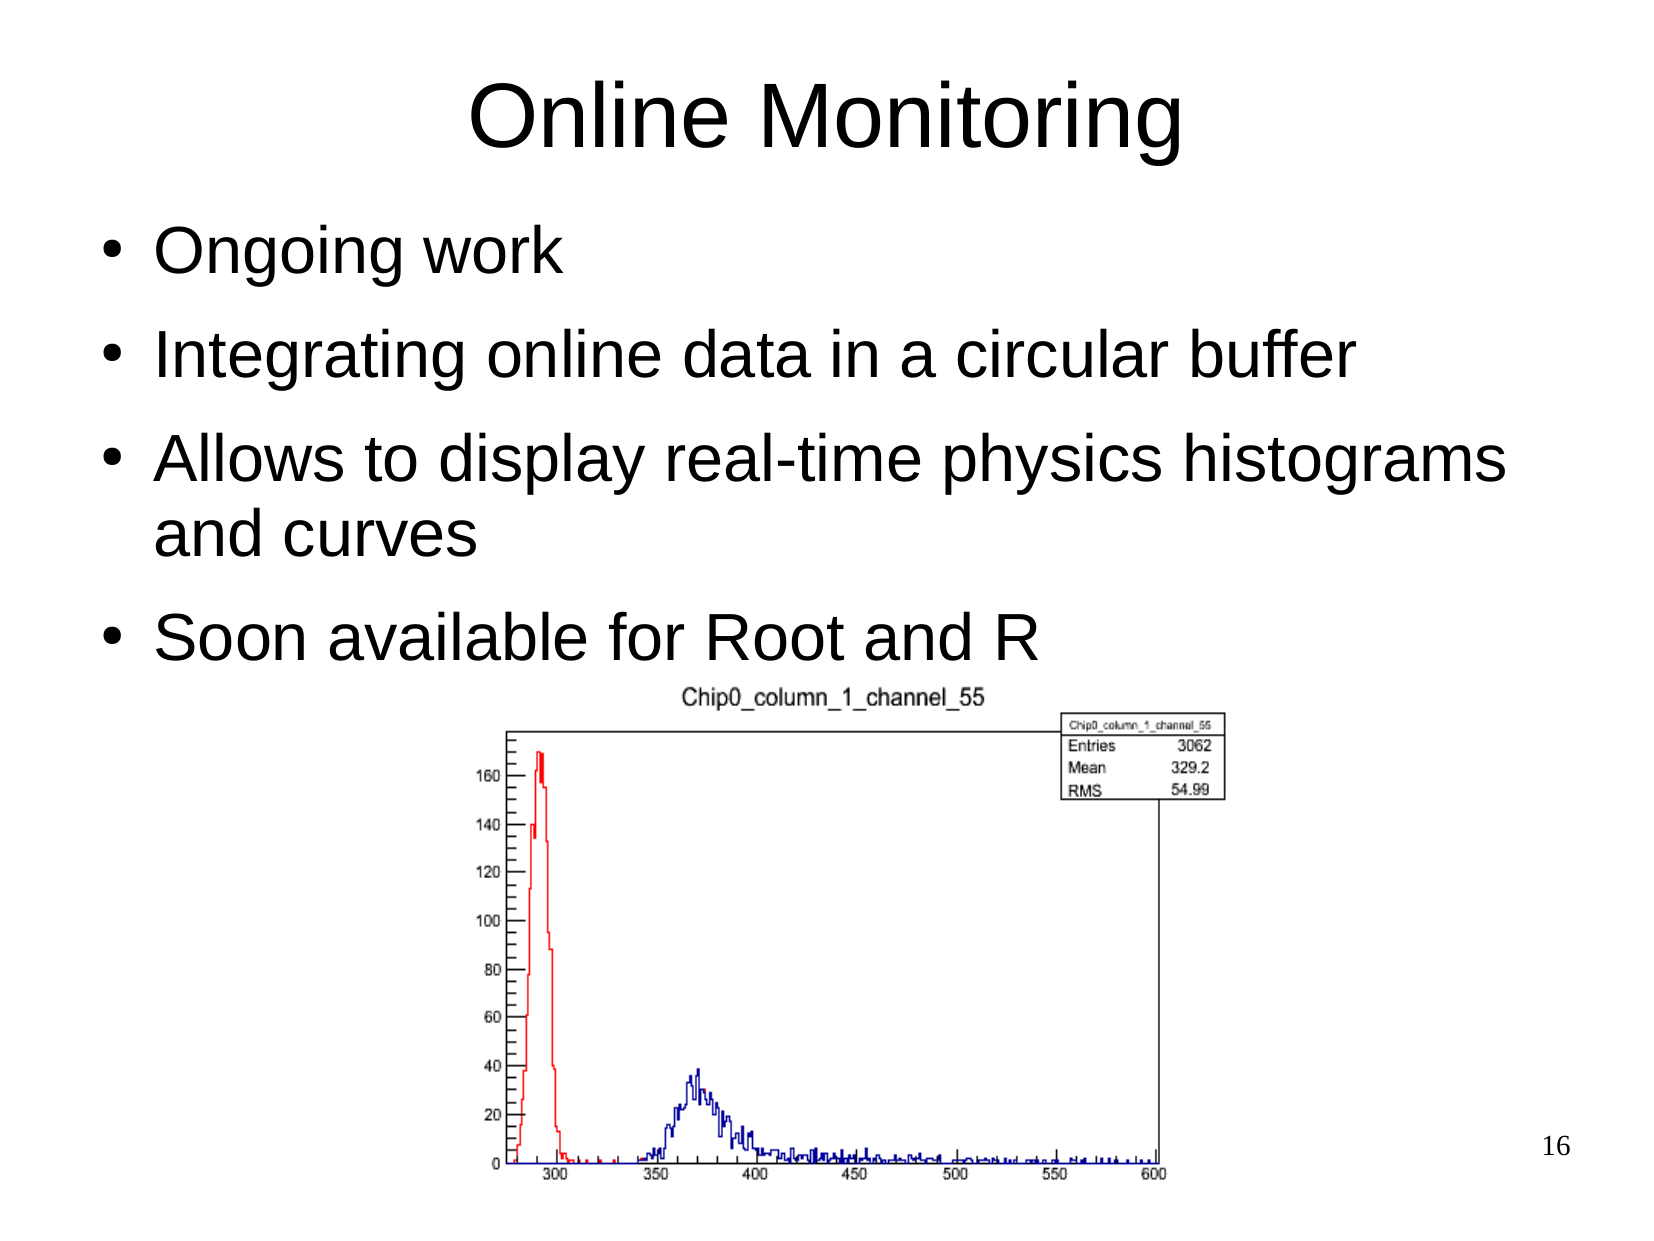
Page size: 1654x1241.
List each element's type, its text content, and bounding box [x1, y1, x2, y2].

picture [425, 679, 1241, 1217]
list Ongoing work Integrating online data in a circular buffer Allows to display real-time physics histograms and curves Soon available for Root and R [82, 212, 1571, 726]
title Online Monitoring [82, 11, 1571, 212]
